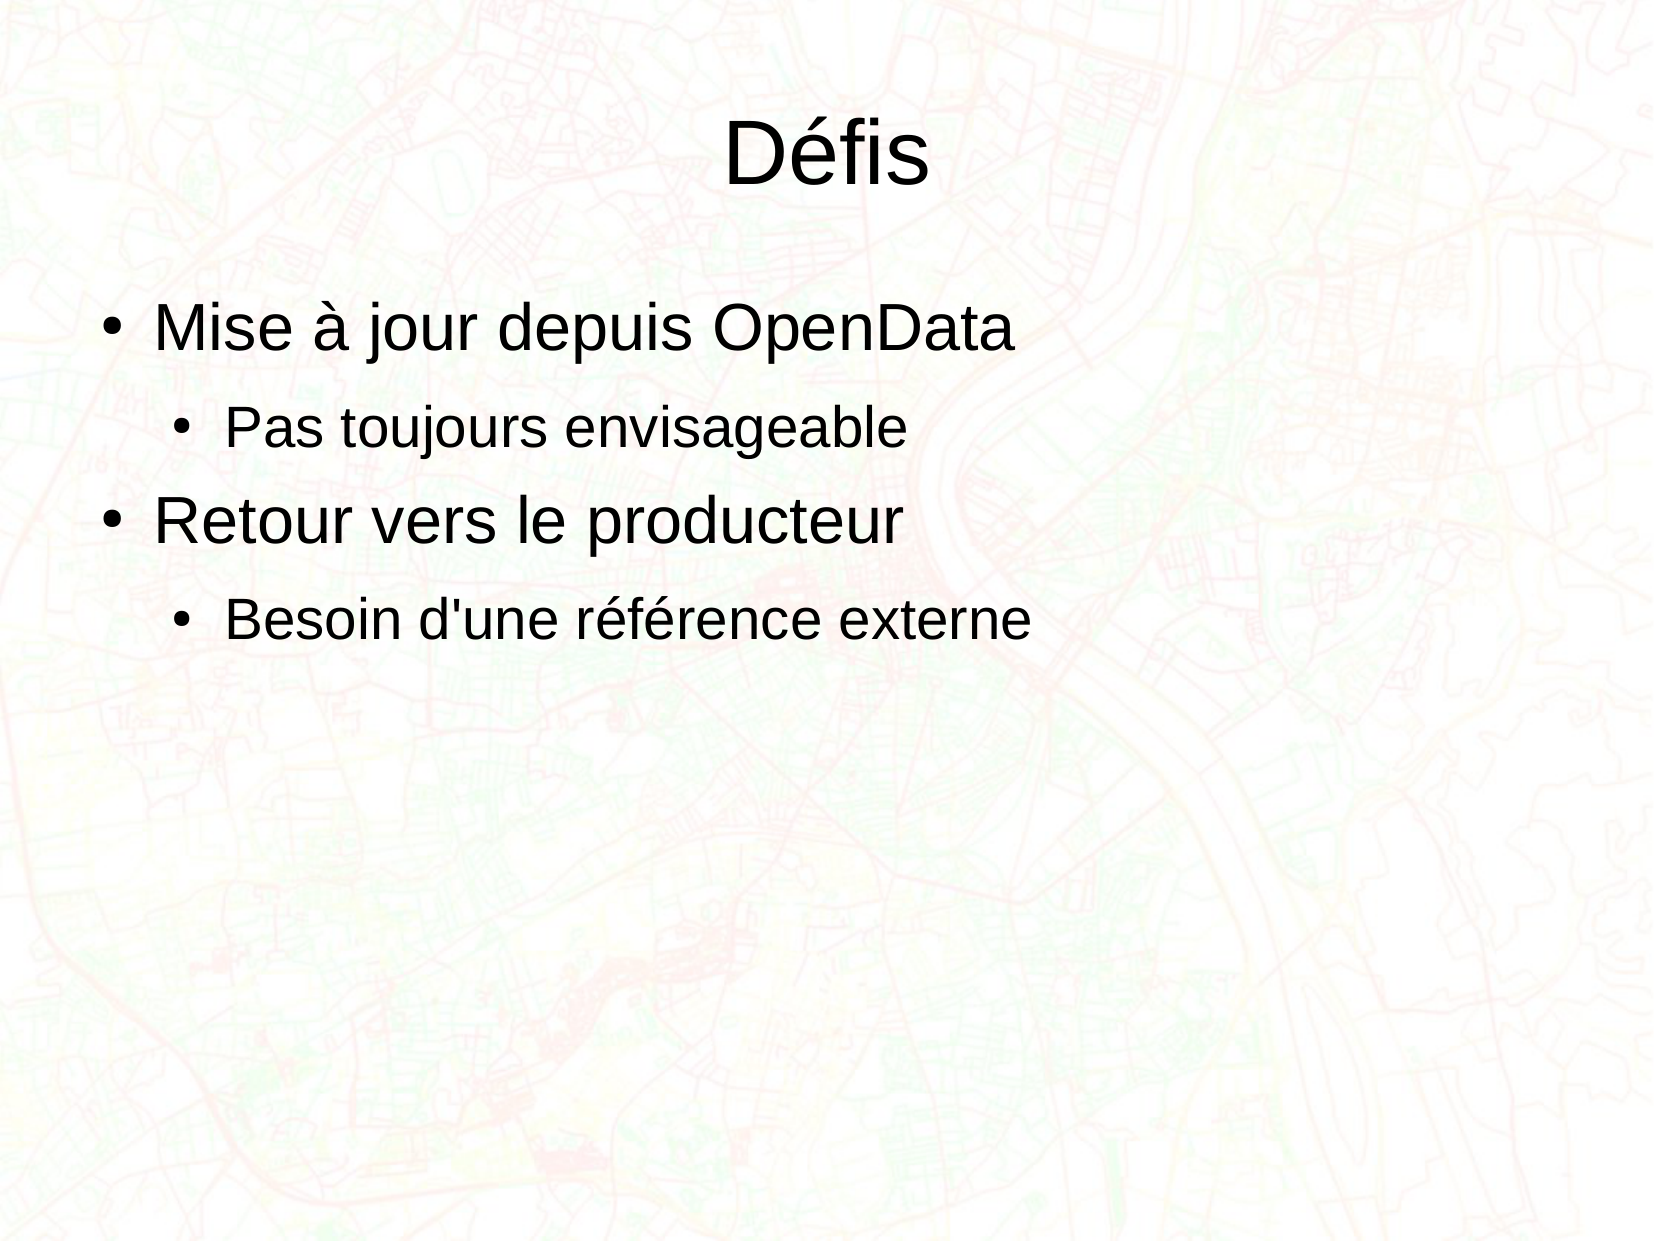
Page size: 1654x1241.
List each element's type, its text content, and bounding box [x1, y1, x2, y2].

list Mise à jour depuis OpenData Pas toujours envisageable Retour vers le producteur Besoin d'une référence externe [82, 290, 1571, 1010]
picture [0, 0, 1654, 1241]
title Défis [82, 49, 1571, 257]
